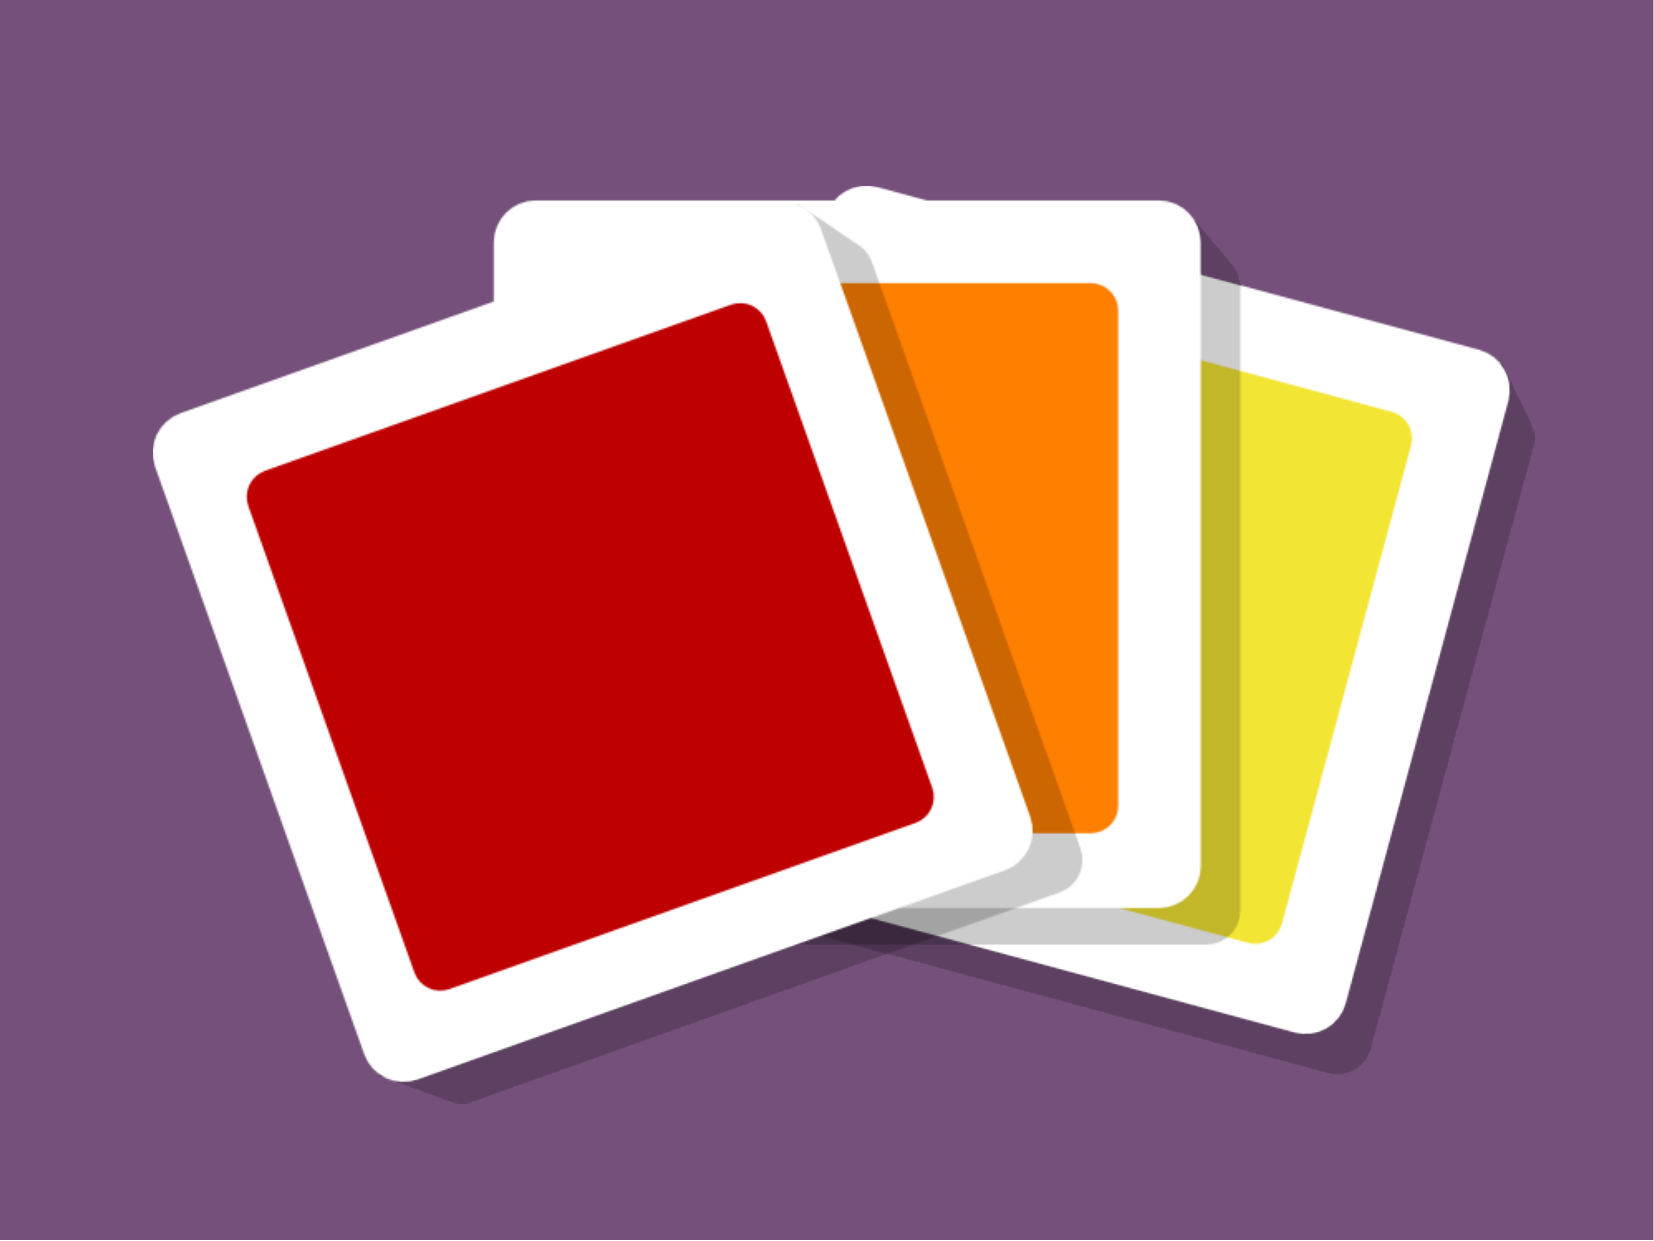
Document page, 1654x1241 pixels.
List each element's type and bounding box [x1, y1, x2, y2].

picture [153, 186, 1535, 1105]
